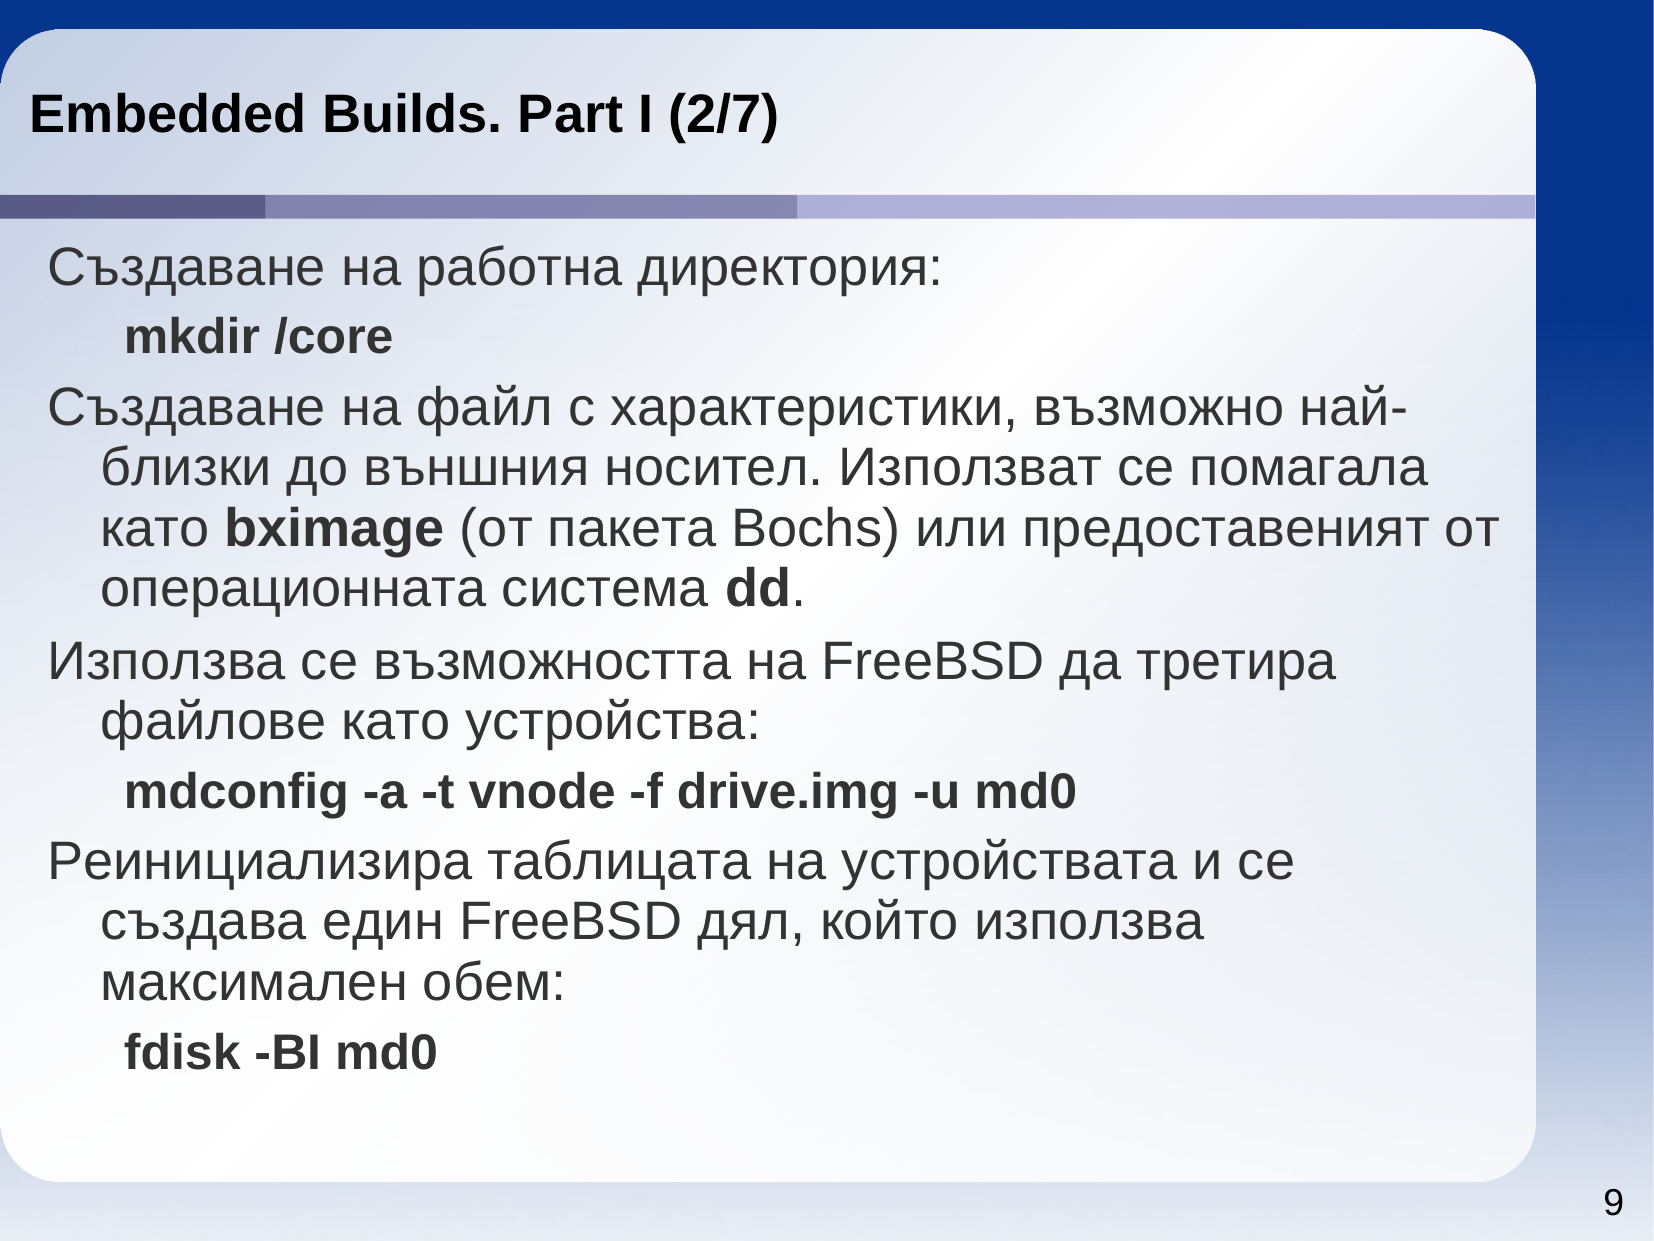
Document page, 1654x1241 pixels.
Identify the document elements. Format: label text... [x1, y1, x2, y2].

title Embedded Builds. Part I (2/7) [29, 49, 1506, 178]
list Създаване на работна директория: mkdir /core Създаване на файл с характеристики, възможно най-близки до външния носител. Използват се помагала като bximage (от пакета Bochs) или предоставеният от операционната система dd. Използва се възможността на FreeBSD да третира файлове като устройства: mdconfig -a -t vnode -f drive.img -u md0 Реинициализира таблицата на устройствата и се създава един FreeBSD дял, който използва максимален обем: fdisk -BI md0 [29, 236, 1506, 1152]
picture [0, 0, 1654, 1241]
